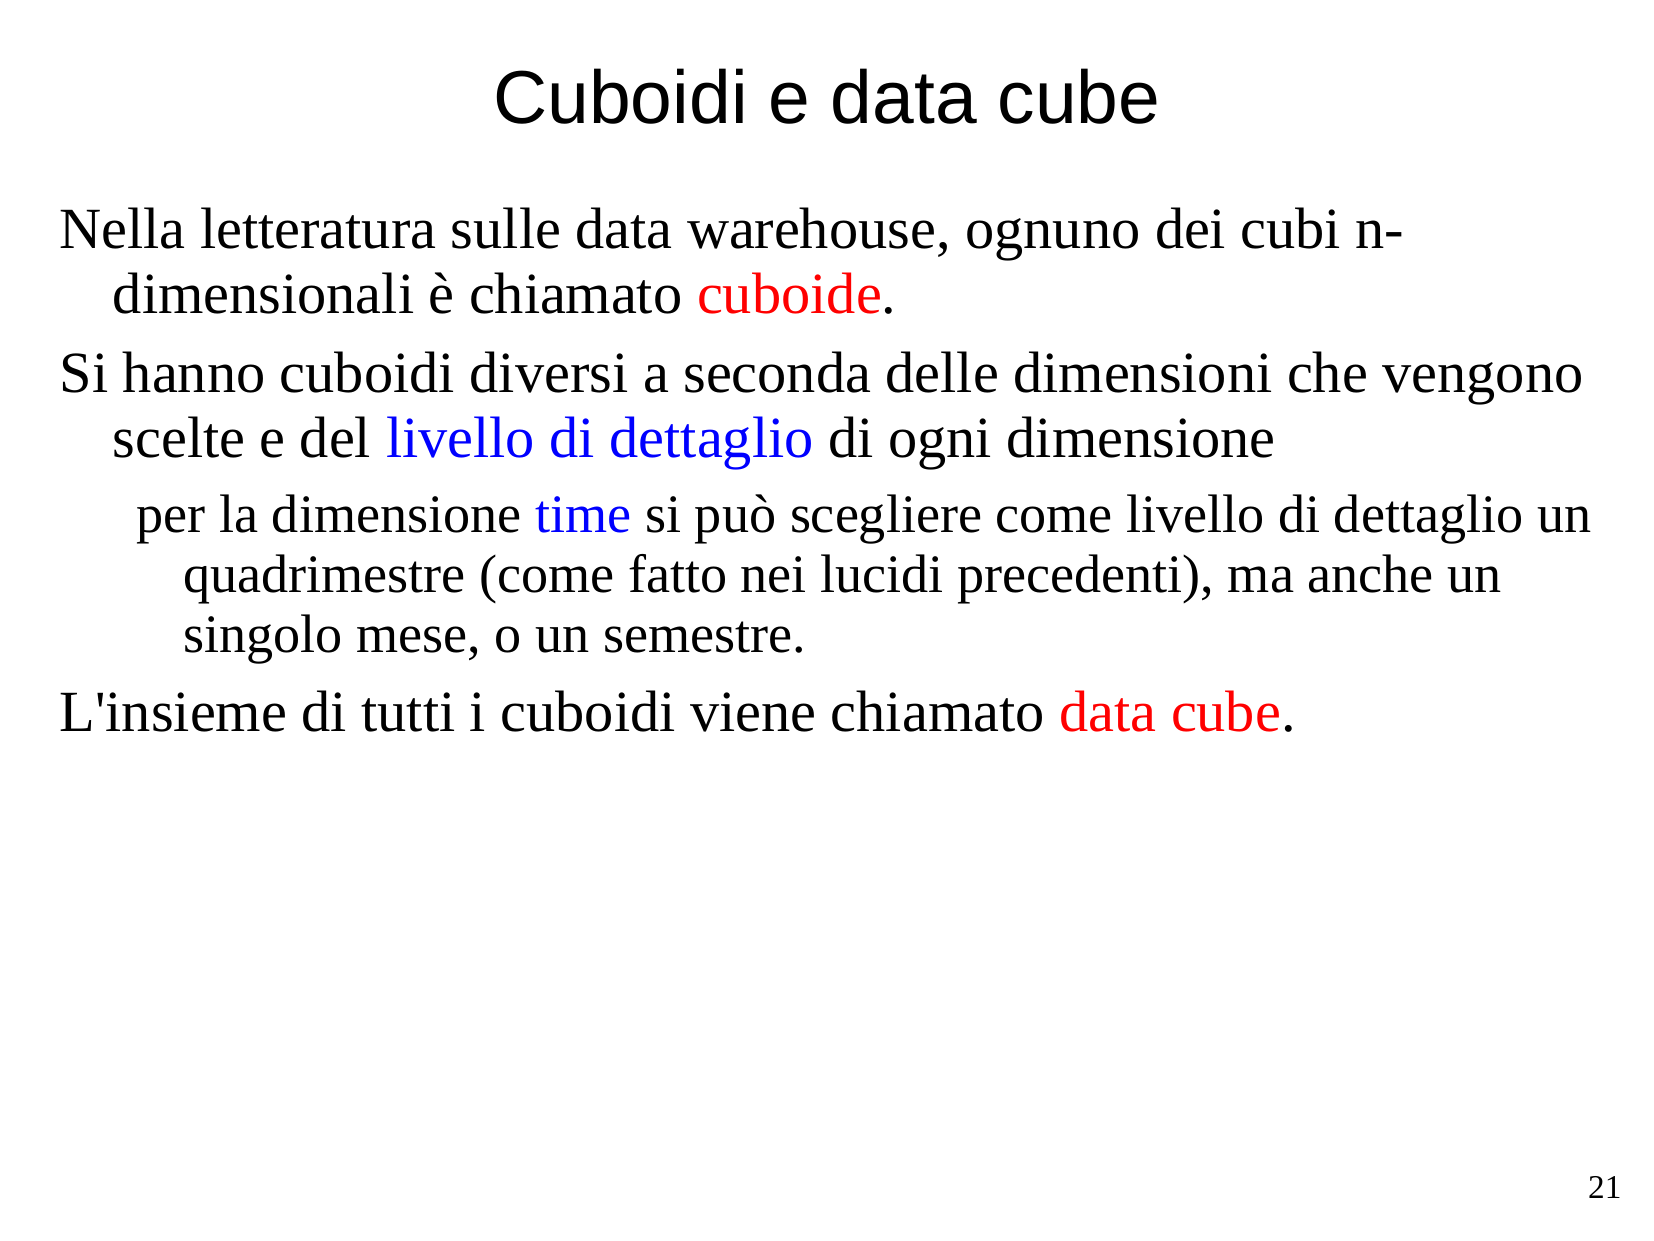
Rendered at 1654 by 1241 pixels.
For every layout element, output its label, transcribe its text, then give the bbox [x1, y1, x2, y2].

title Cuboidi e data cube [37, 30, 1617, 166]
list Nella letteratura sulle data warehouse, ognuno dei cubi n-dimensionali è chiamato cuboide. Si hanno cuboidi diversi a seconda delle dimensioni che vengono scelte e del livello di dettaglio di ogni dimensione per la dimensione time si può scegliere come livello di dettaglio un quadrimestre (come fatto nei lucidi precedenti), ma anche un singolo mese, o un semestre. L'insieme di tutti i cuboidi viene chiamato data cube. [42, 196, 1612, 1187]
